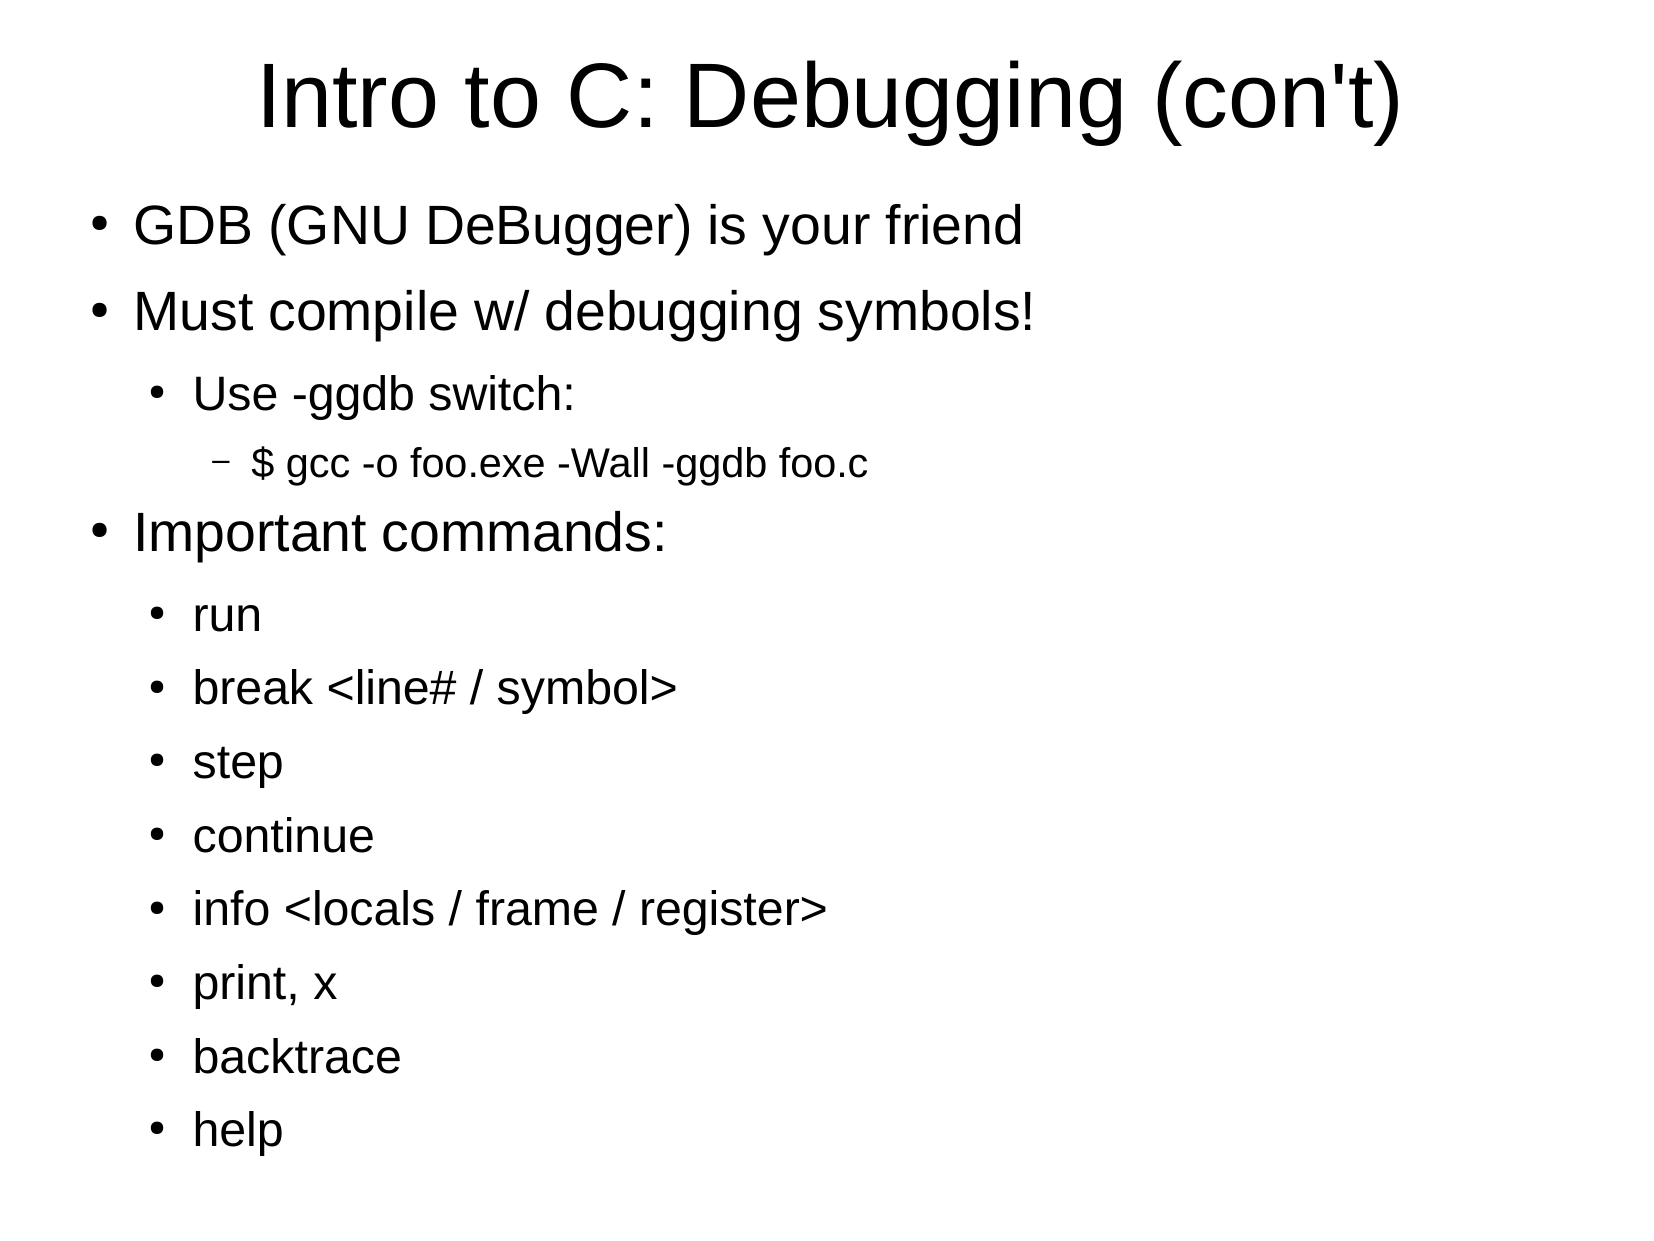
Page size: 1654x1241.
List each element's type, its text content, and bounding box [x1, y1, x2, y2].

title Intro to C: Debugging (con't) [86, 0, 1576, 193]
list GDB (GNU DeBugger) is your friend Must compile w/ debugging symbols! Use -ggdb switch: $ gcc -o foo.exe -Wall -ggdb foo.c Important commands: run break <line# / symbol> step continue info <locals / frame / register> print, x backtrace help [75, 194, 1613, 1163]
